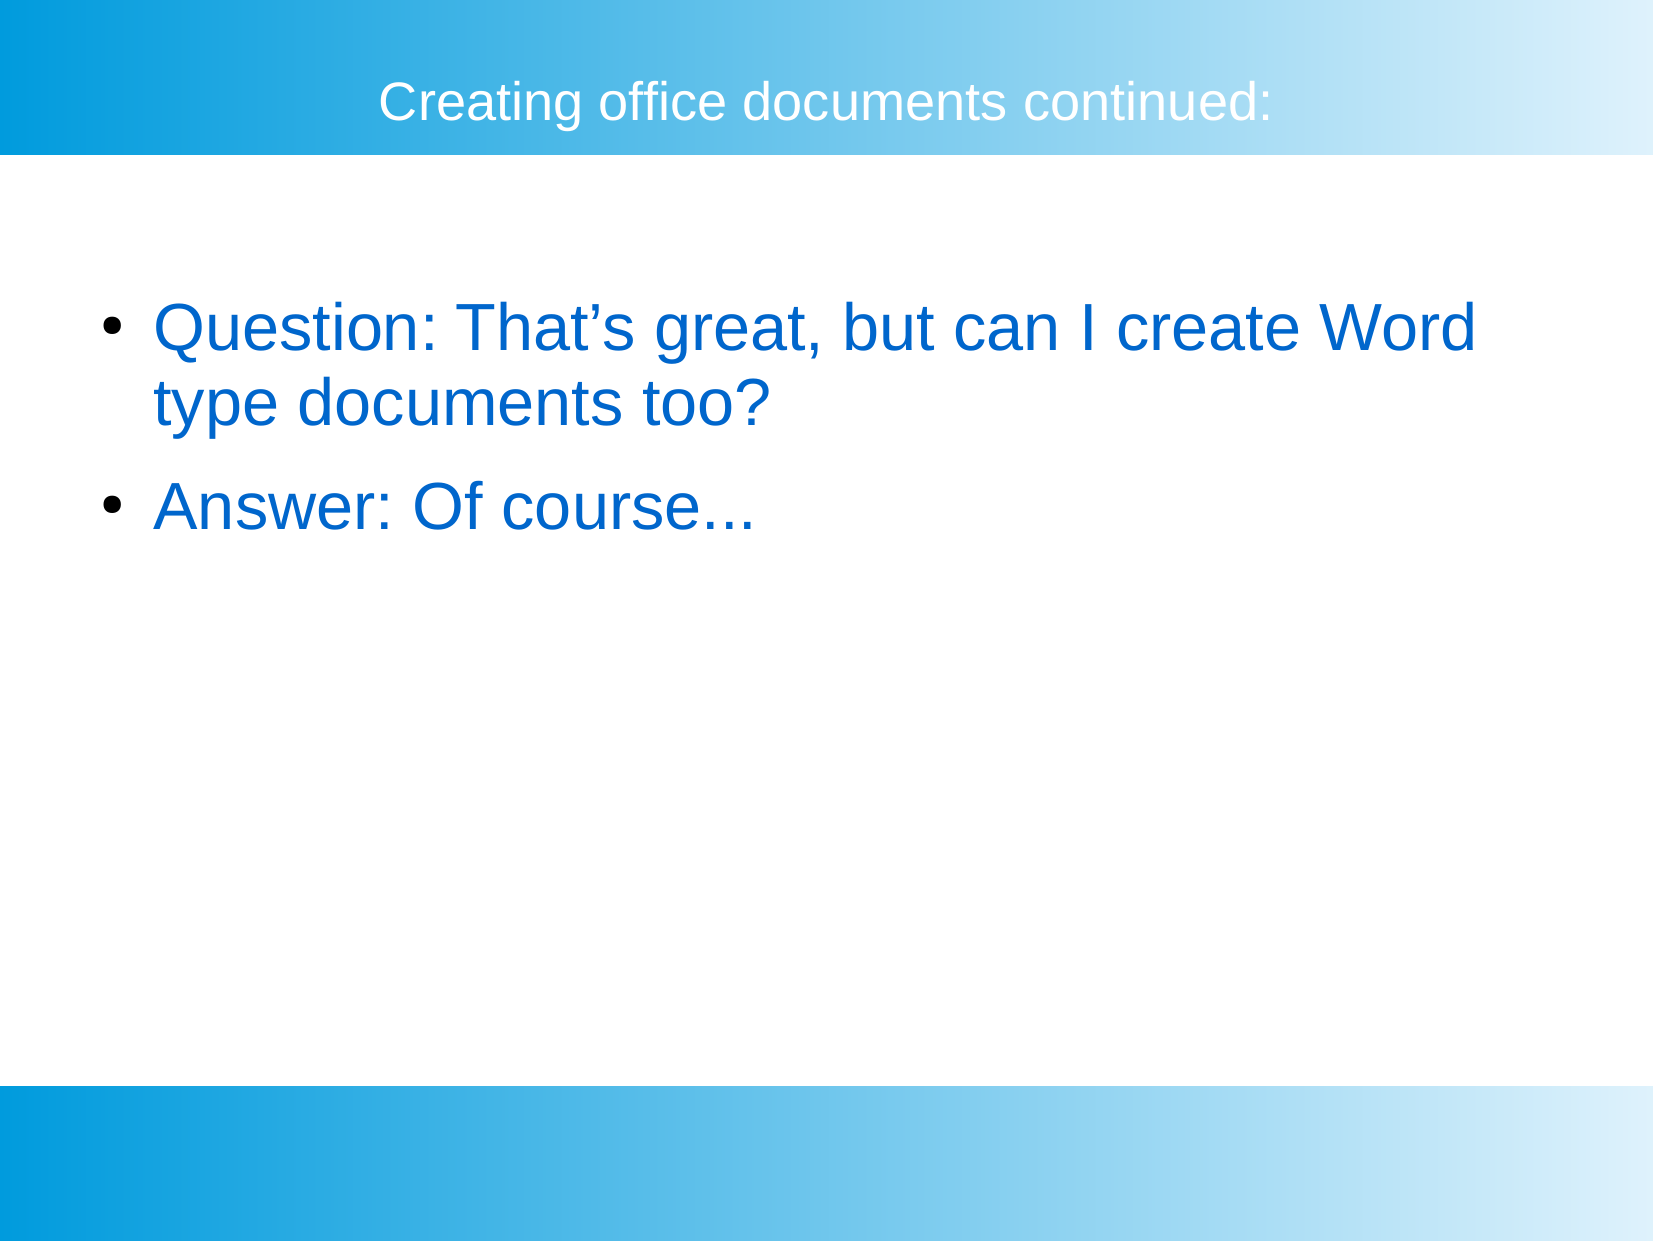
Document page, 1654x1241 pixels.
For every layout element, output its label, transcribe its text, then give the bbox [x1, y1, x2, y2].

list Question: That’s great, but can I create Word type documents too? Answer: Of course... [82, 290, 1571, 1010]
title Creating office documents continued: [82, 49, 1571, 155]
